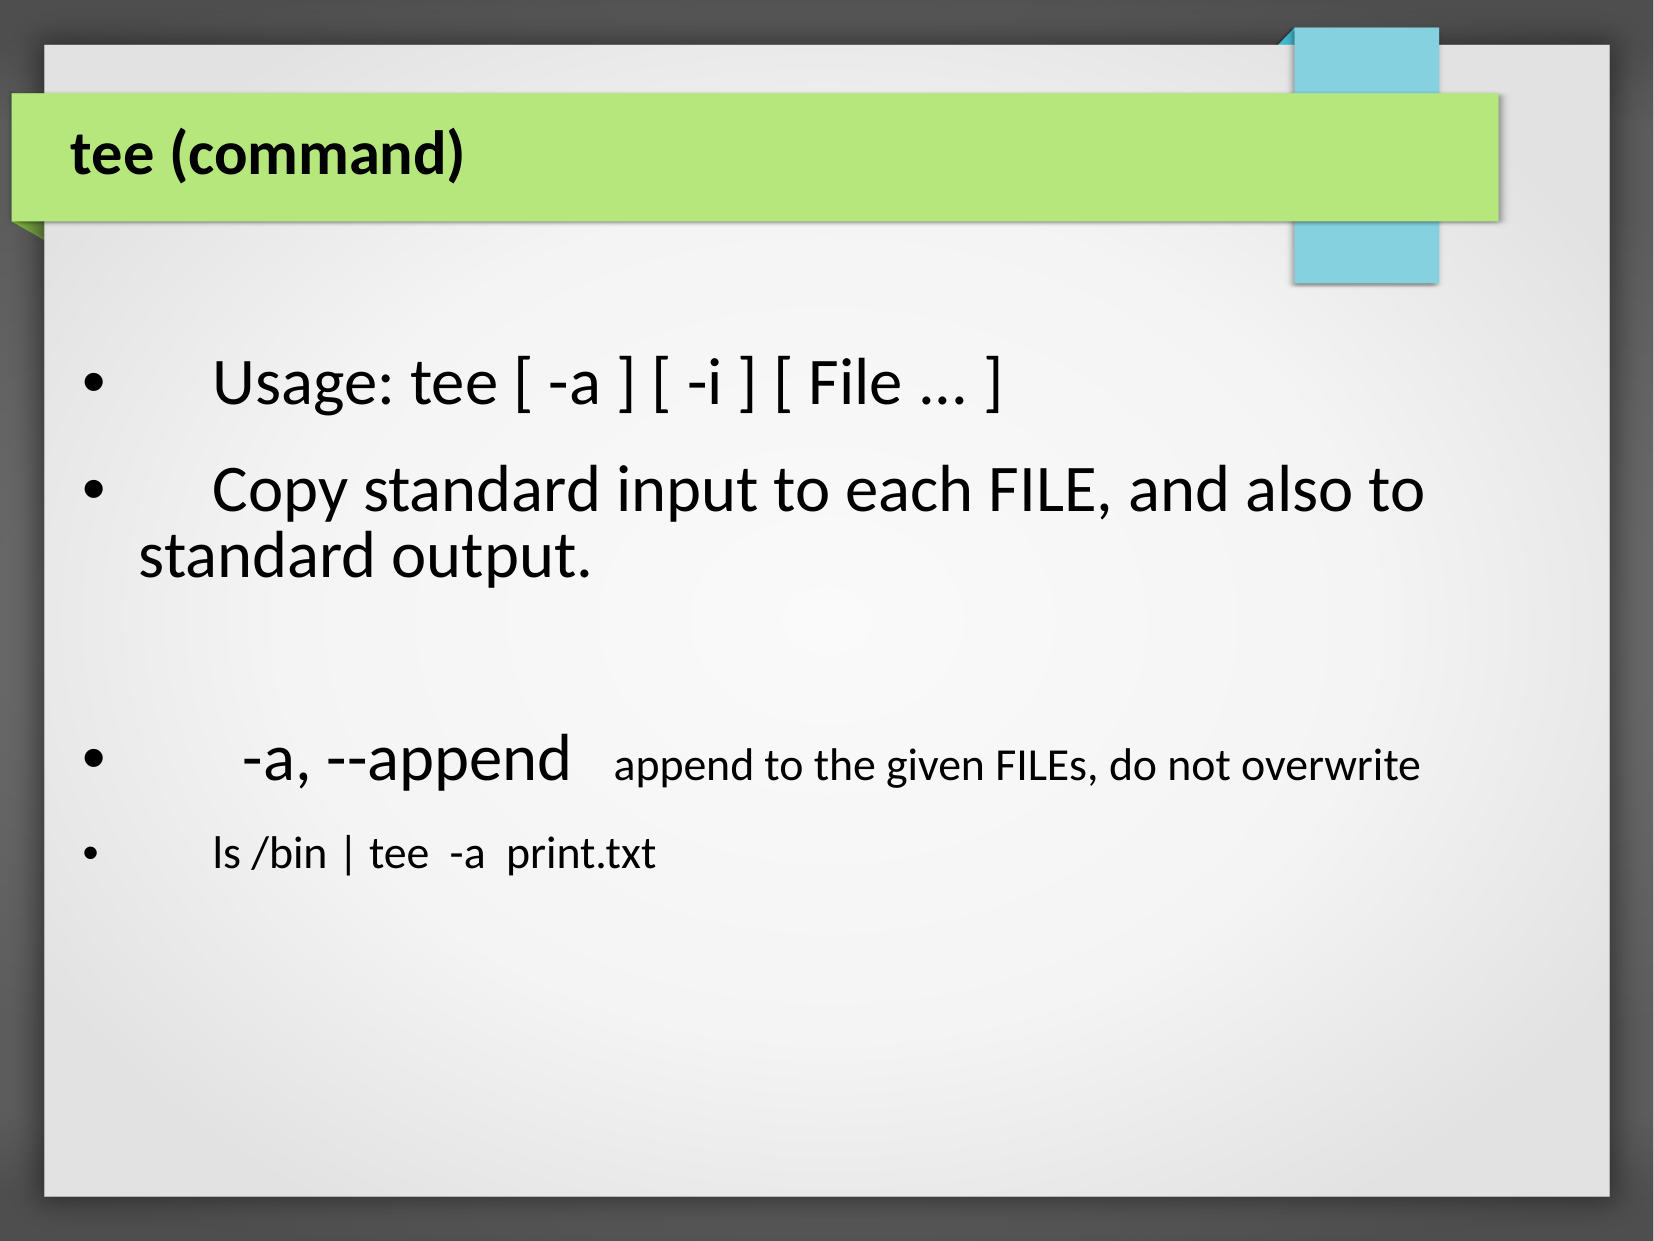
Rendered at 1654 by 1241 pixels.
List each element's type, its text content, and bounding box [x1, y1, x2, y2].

picture [0, 0, 1654, 1241]
title tee (command) [70, 106, 1229, 213]
list • Usage: tee [ -a ] [ -i ] [ File ... ] • Copy standard input to each FILE, and also to standard output. • -a, --append append to the given FILEs, do not overwrite • ls /bin | tee -a print.txt [82, 343, 1538, 1063]
